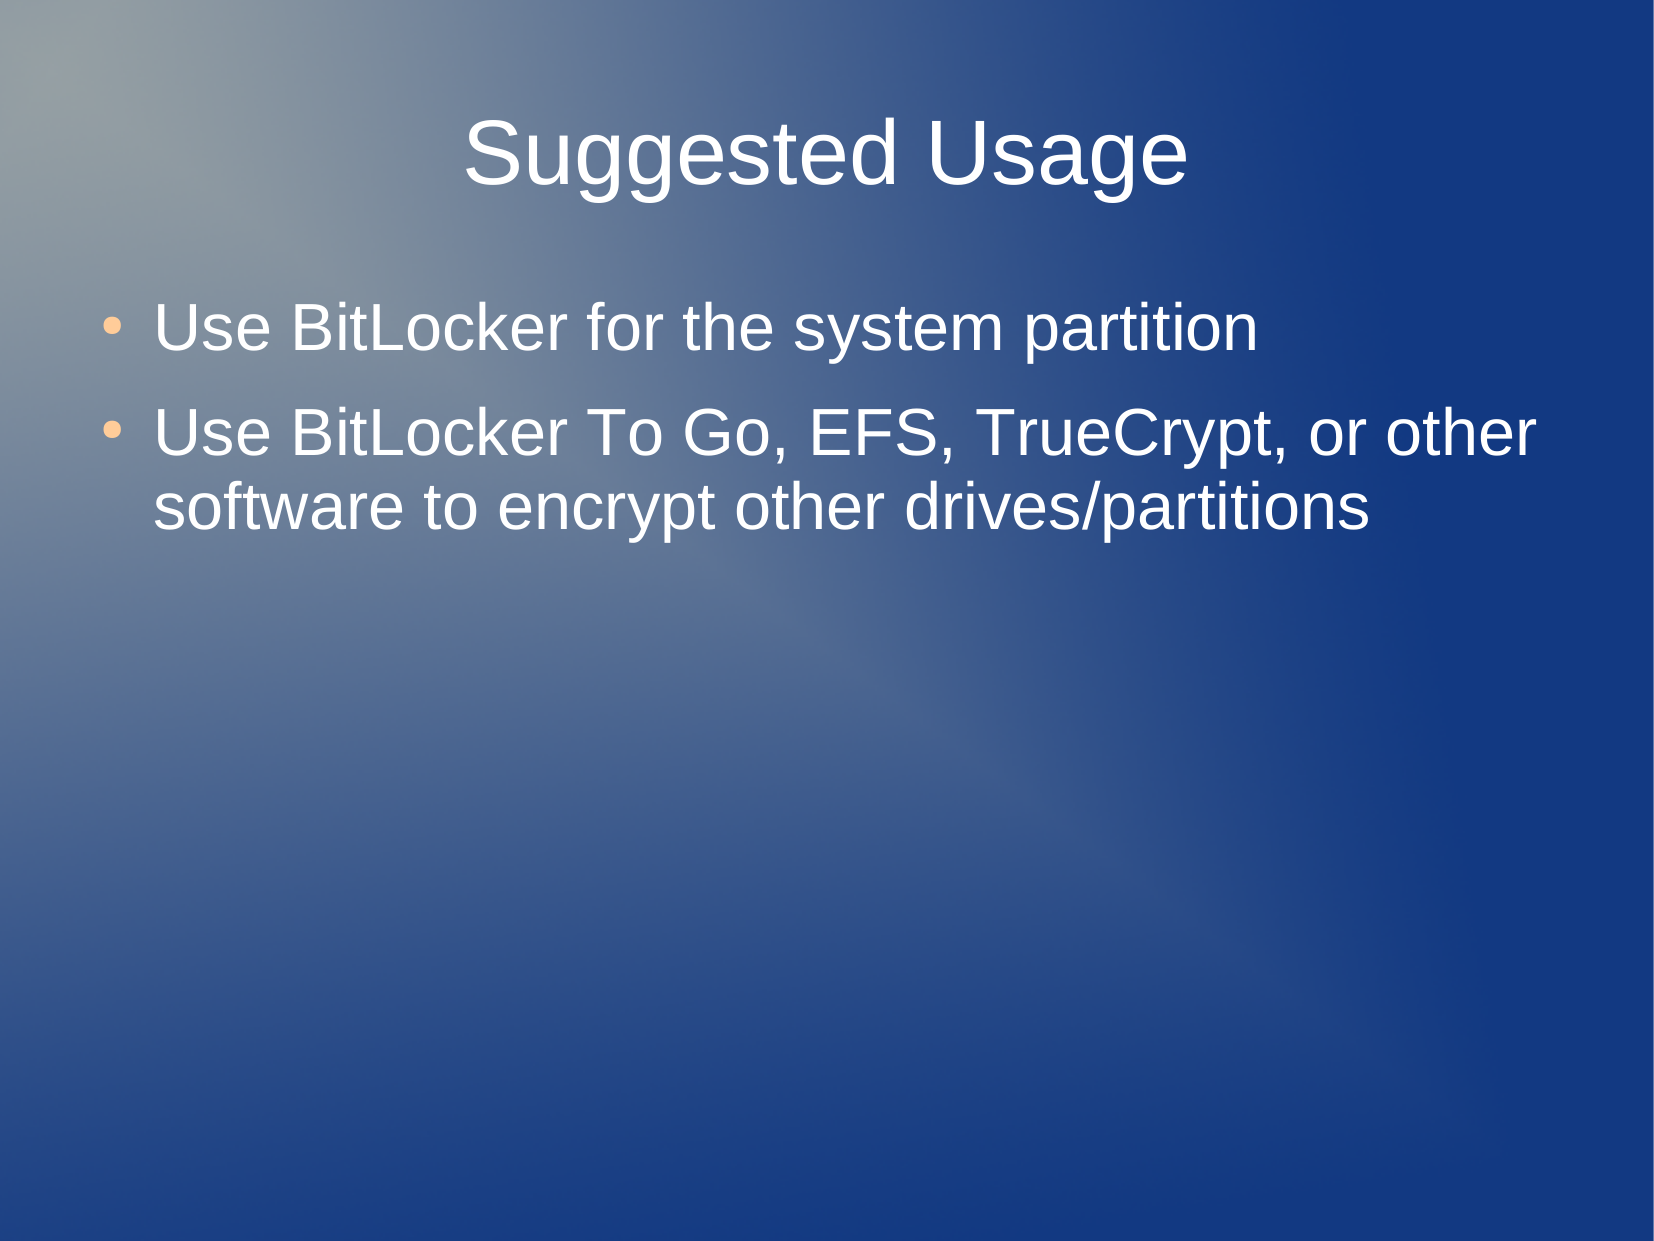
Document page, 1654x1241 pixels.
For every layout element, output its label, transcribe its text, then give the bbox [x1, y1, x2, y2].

picture [0, 0, 1654, 1241]
title Suggested Usage [82, 49, 1571, 257]
list Use BitLocker for the system partition Use BitLocker To Go, EFS, TrueCrypt, or other software to encrypt other drives/partitions [82, 290, 1571, 1109]
